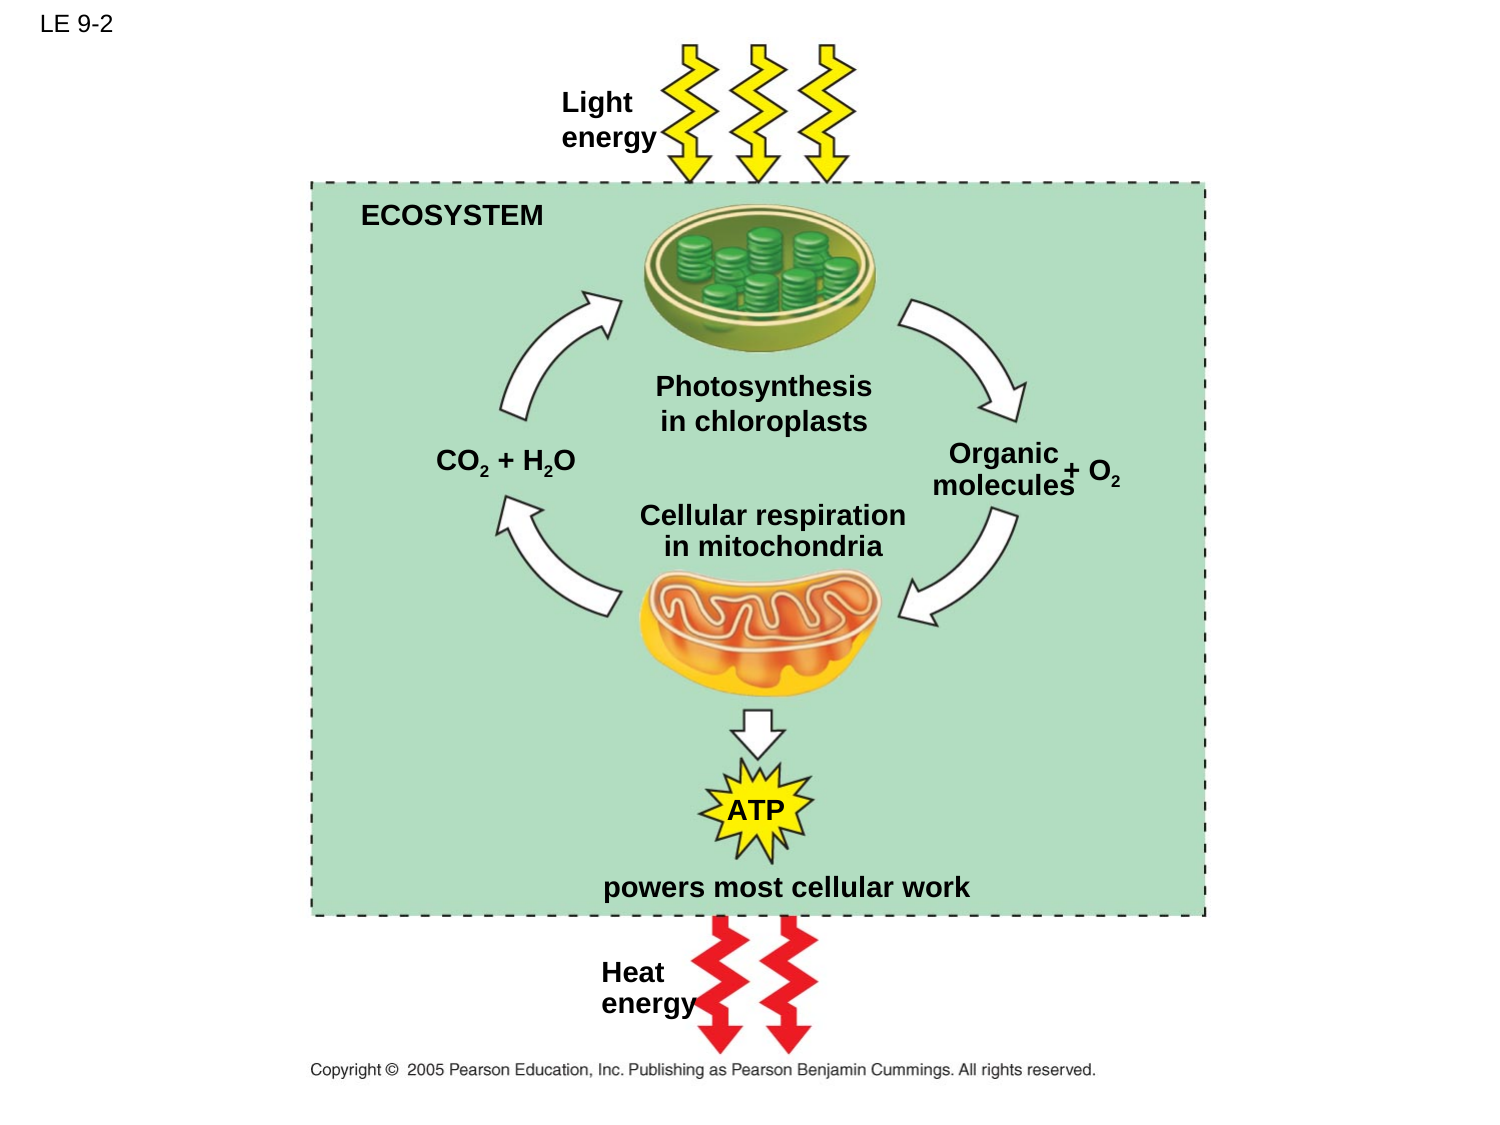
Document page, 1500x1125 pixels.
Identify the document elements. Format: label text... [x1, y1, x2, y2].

text_box ATP [726, 795, 784, 830]
text_box CO2 + H2O [436, 441, 567, 476]
text_box Light energy [561, 83, 670, 156]
title LE 9-2 [24, 0, 351, 51]
text_box Heat energy [601, 957, 704, 1035]
text_box ECOSYSTEM [360, 203, 553, 240]
text_box Organic molecules [932, 438, 1062, 496]
text_box Cellular respiration in mitochondria [639, 500, 876, 554]
picture [282, 37, 1218, 1088]
text_box + O2 [1063, 452, 1121, 486]
text_box powers most cellular work [603, 872, 973, 909]
text_box Photosynthesis in chloroplasts [655, 367, 862, 444]
